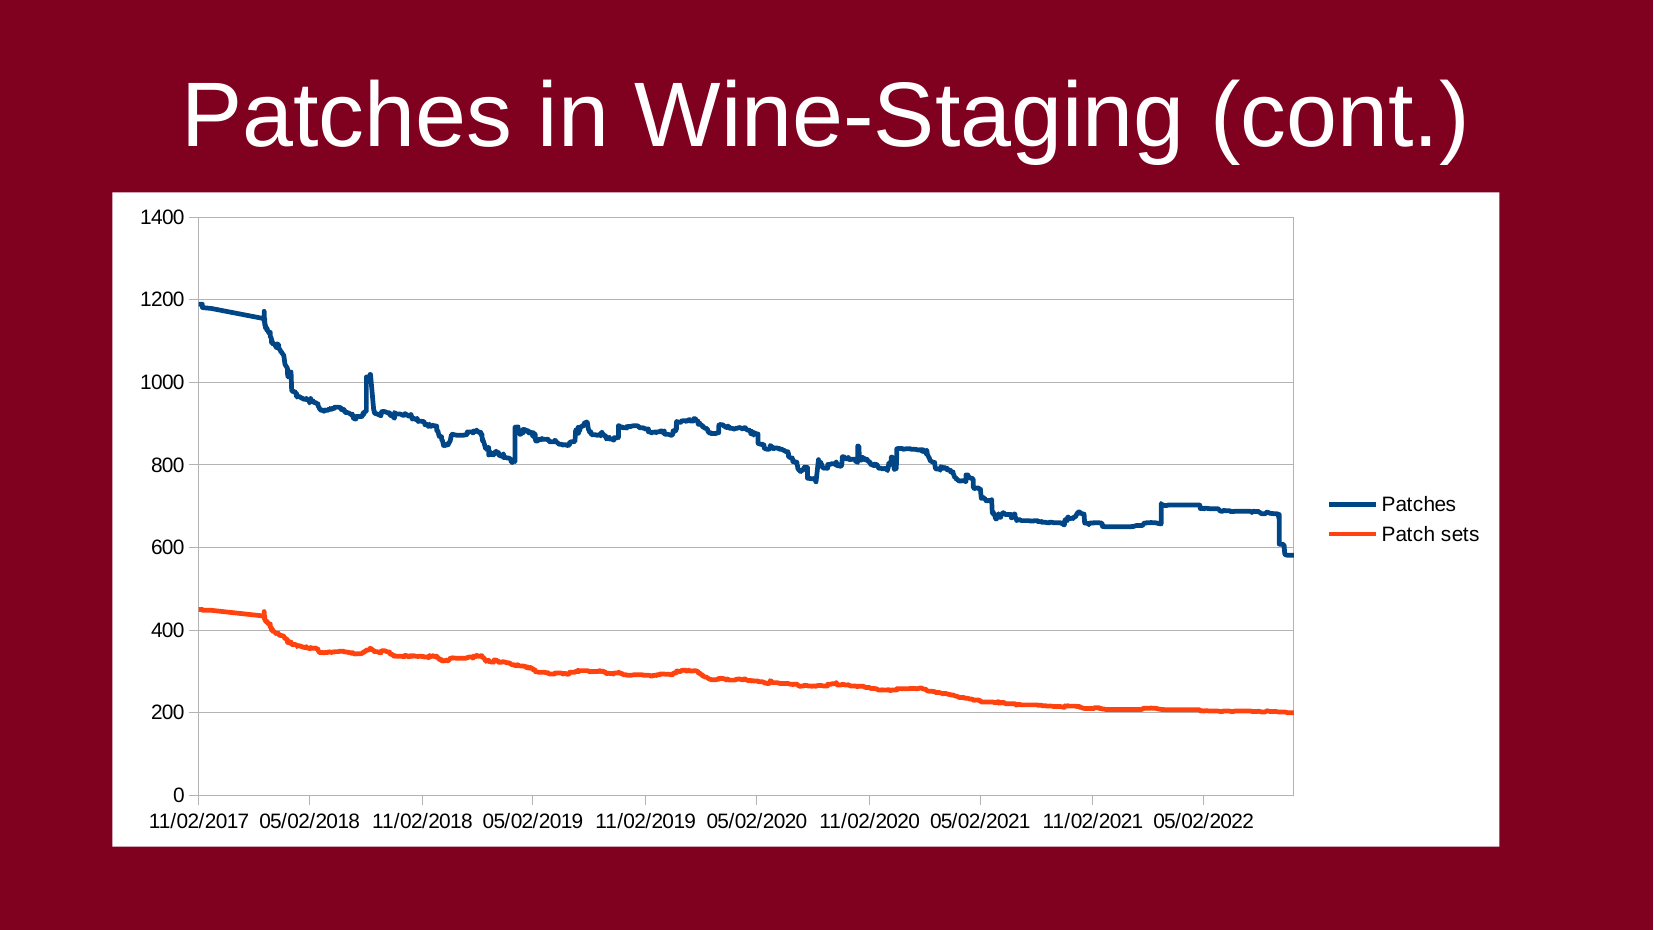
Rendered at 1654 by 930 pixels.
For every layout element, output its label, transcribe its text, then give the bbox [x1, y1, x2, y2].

title Patches in Wine-Staging (cont.) [82, 37, 1571, 193]
chart [112, 192, 1500, 847]
